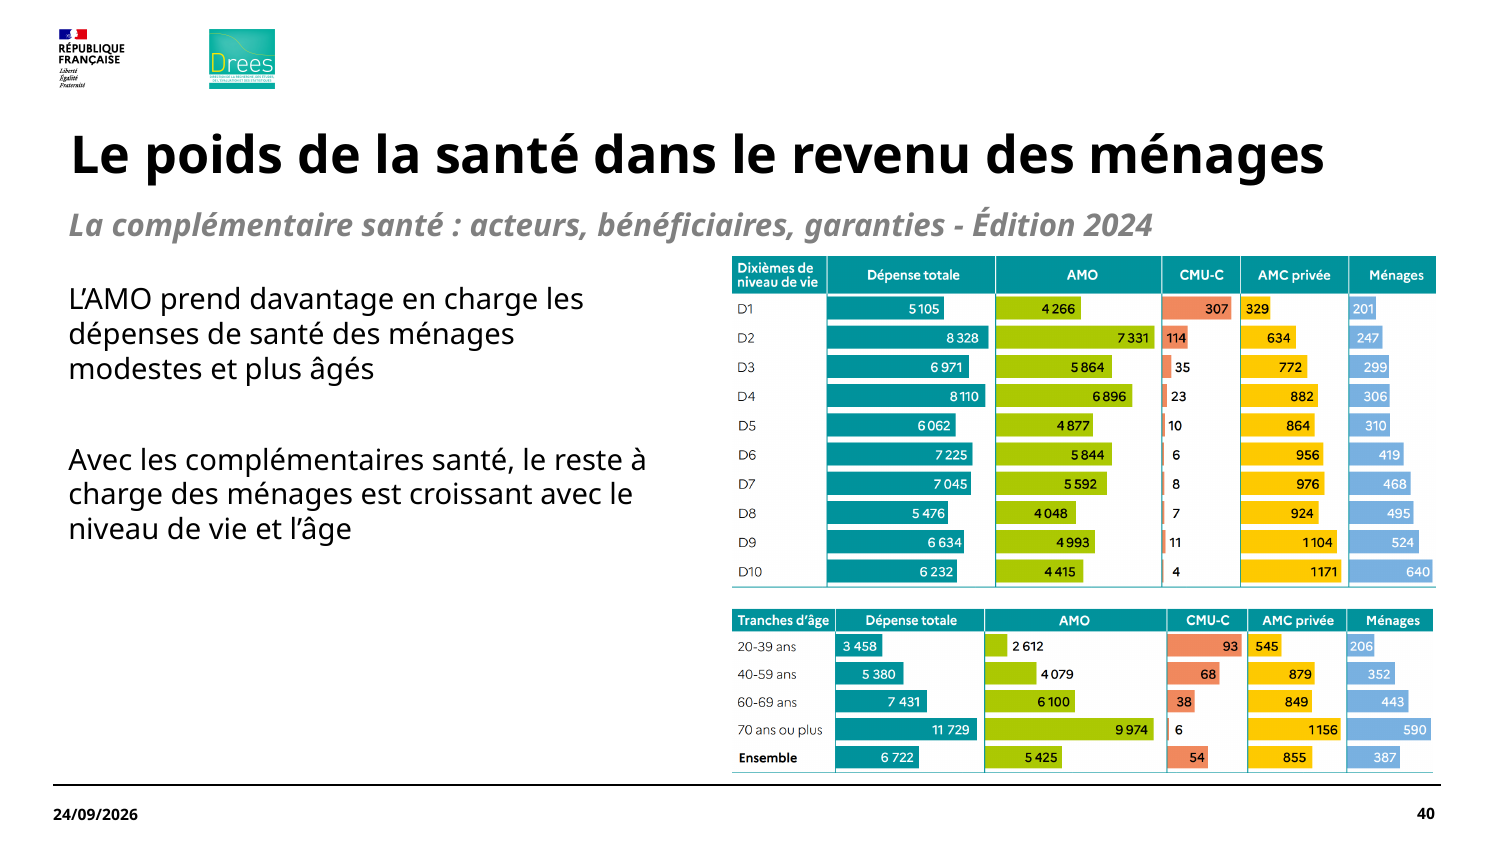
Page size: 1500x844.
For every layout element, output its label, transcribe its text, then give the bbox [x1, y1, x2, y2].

slide_number 25/11/2024 [53, 787, 246, 844]
picture [732, 608, 1433, 773]
picture [47, 17, 136, 107]
list La complémentaire santé : acteurs, bénéficiaires, garanties - Édition 2024 [53, 204, 1436, 245]
title Le poids de la santé dans le revenu des ménages [53, 112, 1436, 201]
picture [209, 29, 275, 89]
list L’AMO prend davantage en charge les dépenses de santé des ménages modestes et plus âgés Avec les complémentaires santé, le reste à charge des ménages est croissant avec le niveau de vie et l’âge [53, 280, 656, 753]
picture [732, 256, 1436, 588]
